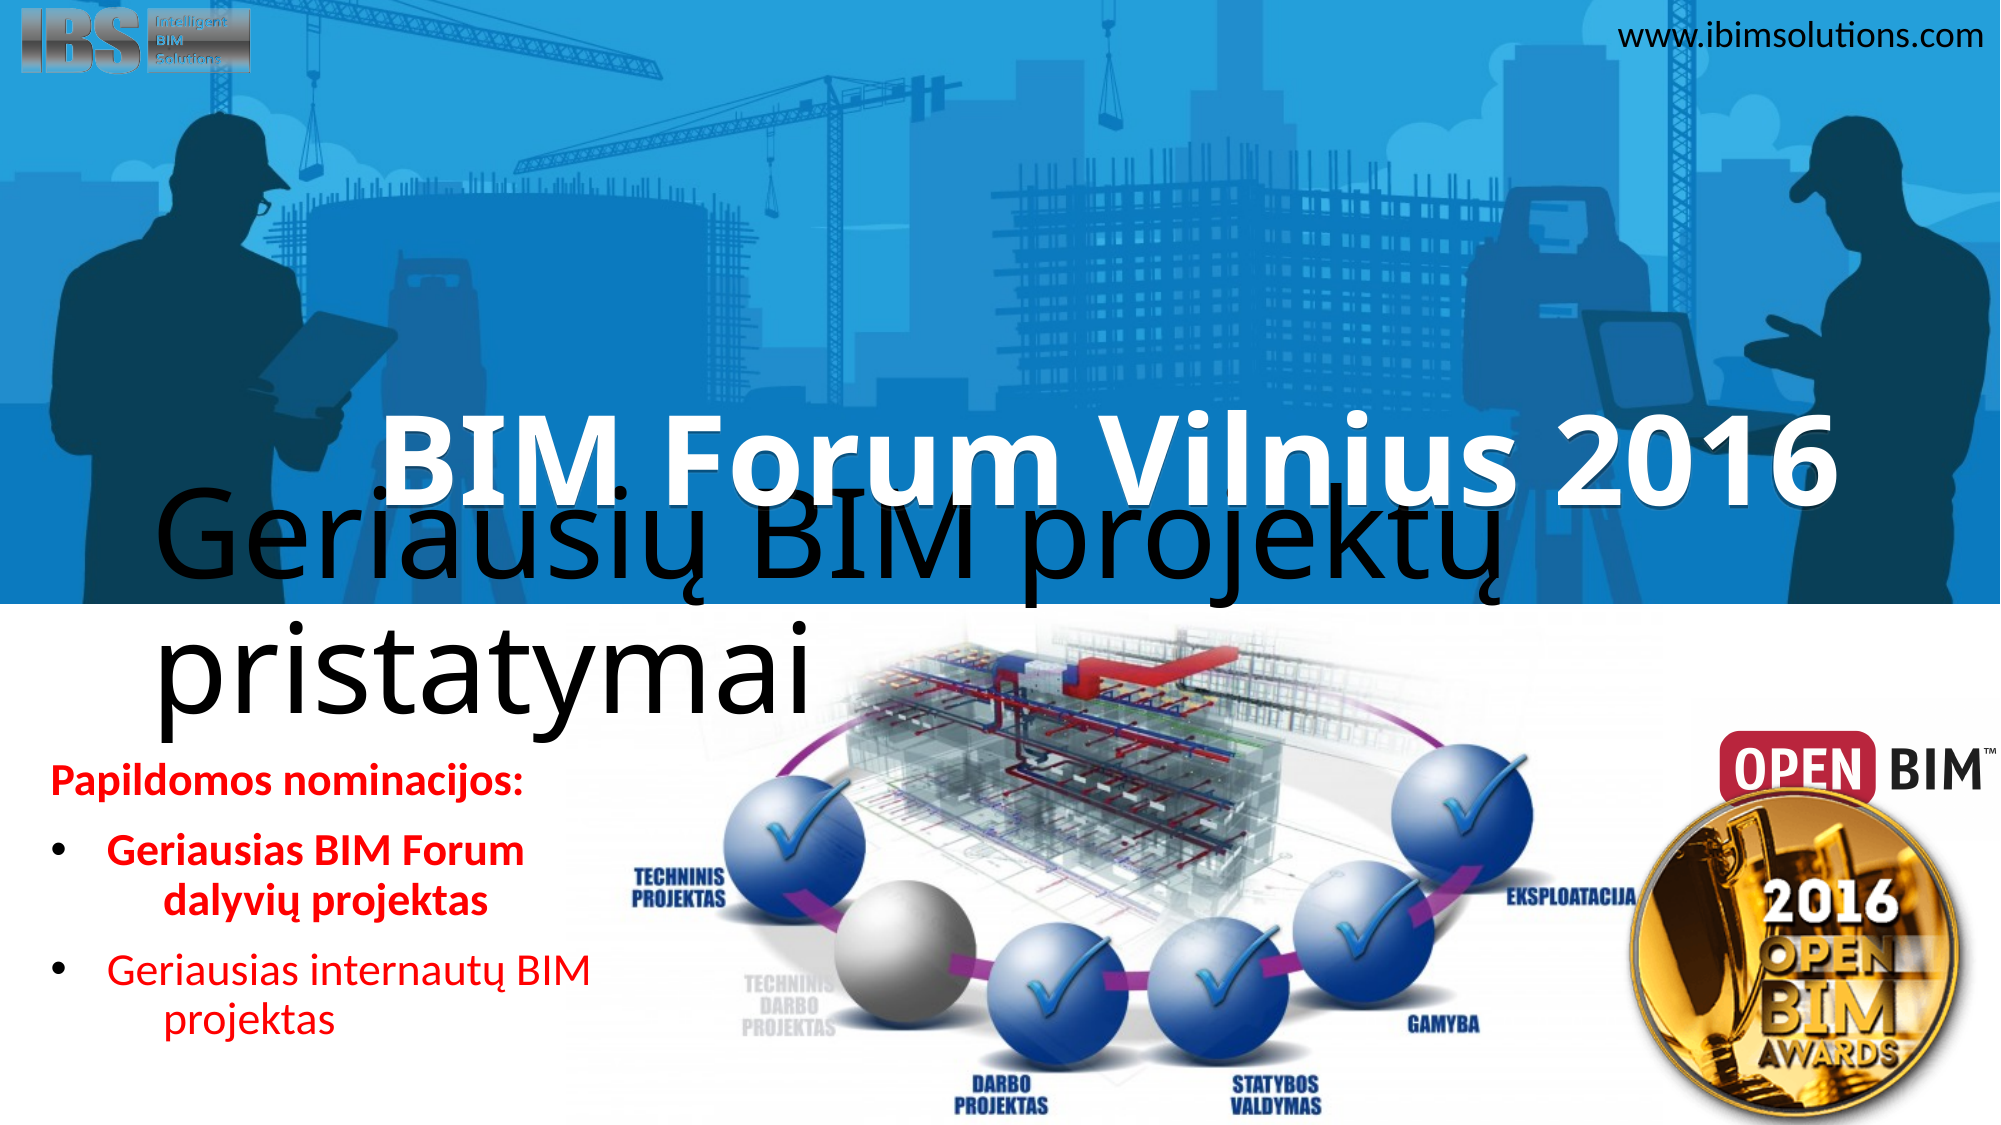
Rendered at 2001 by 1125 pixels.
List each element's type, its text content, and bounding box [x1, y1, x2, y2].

picture [0, 0, 2000, 604]
text_box Papildomos nominacijos: Geriausias BIM Forum dalyvių projektas Geriausias internautų BIM projektas [35, 748, 649, 1083]
text_box www.ibimsolutions.com [1602, 2, 2000, 66]
title Geriausių BIM projektų pristatymai [136, 280, 1929, 749]
text_box BIM Forum Vilnius 2016 [360, 384, 1861, 540]
picture [566, 698, 2000, 1125]
